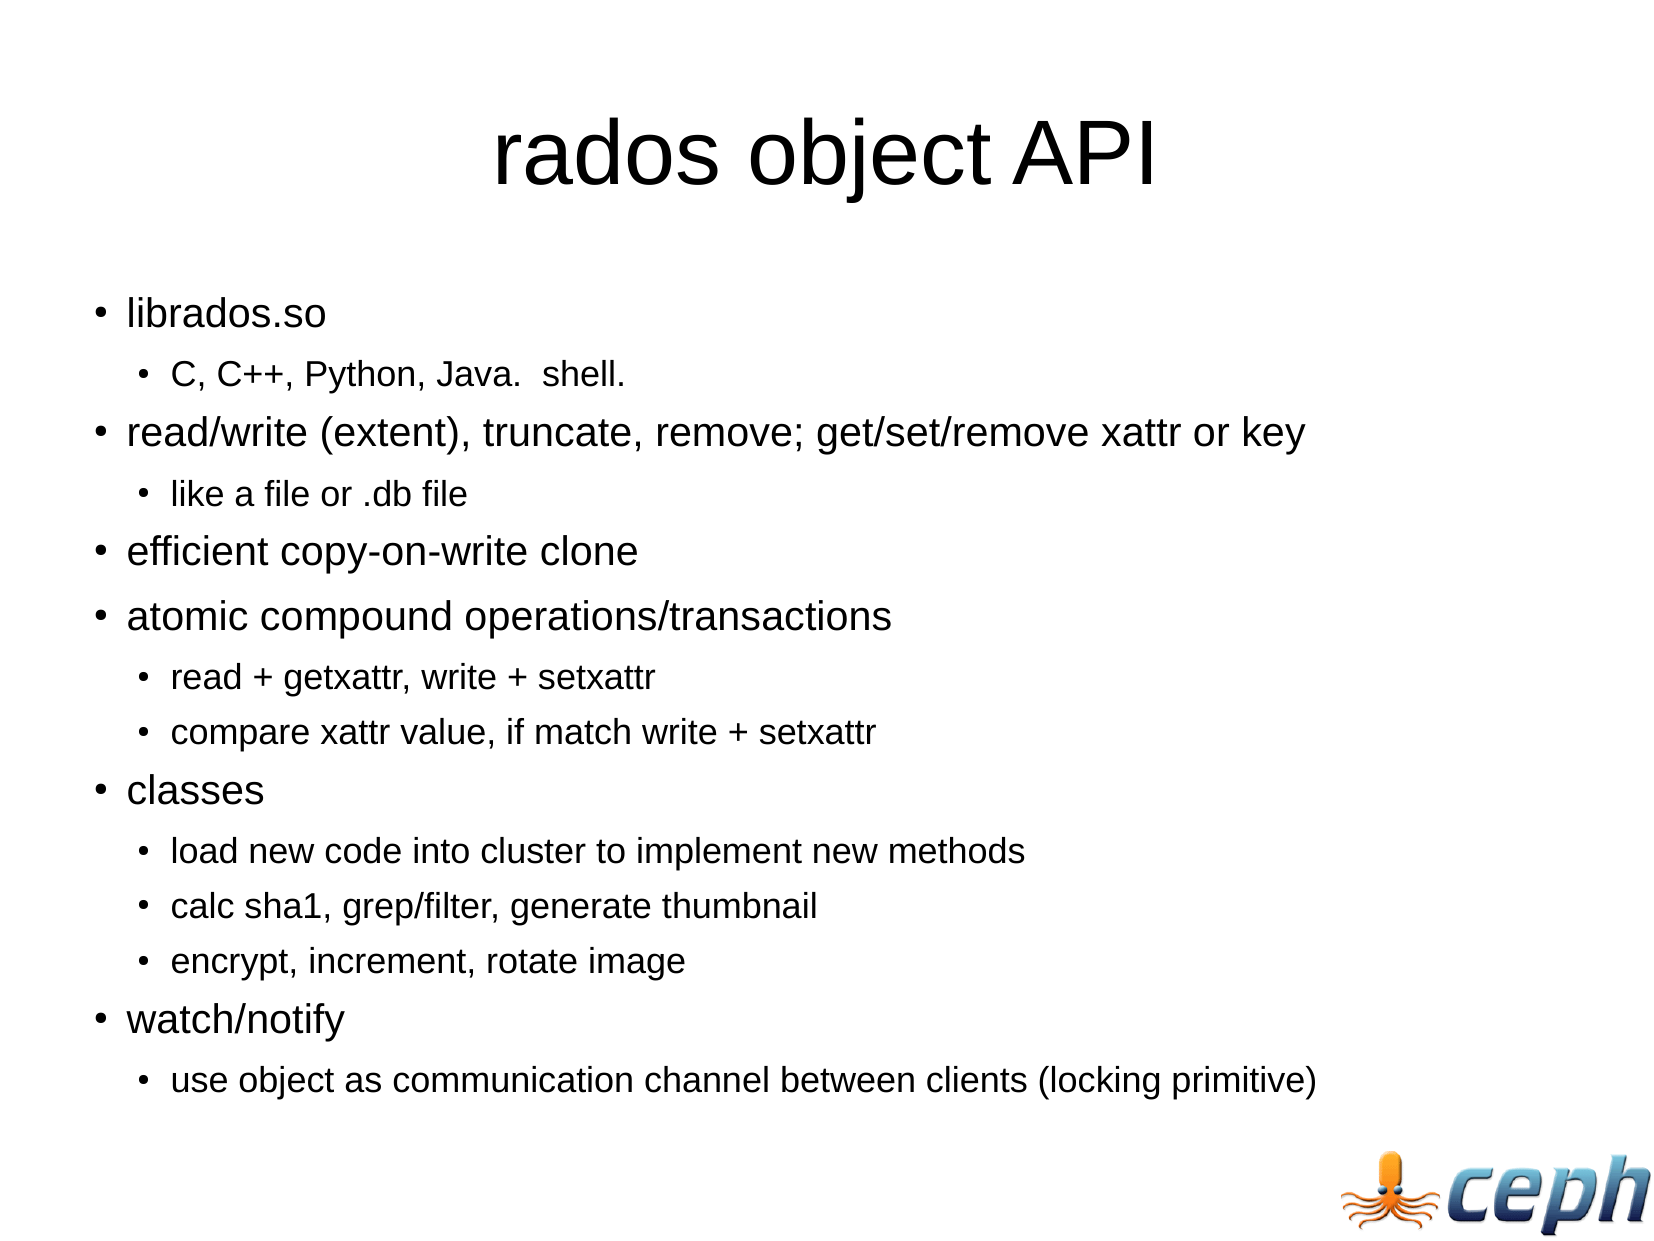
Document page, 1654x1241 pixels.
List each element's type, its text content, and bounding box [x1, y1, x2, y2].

title rados object API [82, 49, 1571, 257]
list librados.so C, C++, Python, Java. shell. read/write (extent), truncate, remove; get/set/remove xattr or key like a file or .db file efficient copy-on-write clone atomic compound operations/transactions read + getxattr, write + setxattr compare xattr value, if match write + setxattr classes load new code into cluster to implement new methods calc sha1, grep/filter, generate thumbnail encrypt, increment, rotate image watch/notify use object as communication channel between clients (locking primitive) [82, 290, 1571, 1109]
picture [1335, 1151, 1651, 1239]
